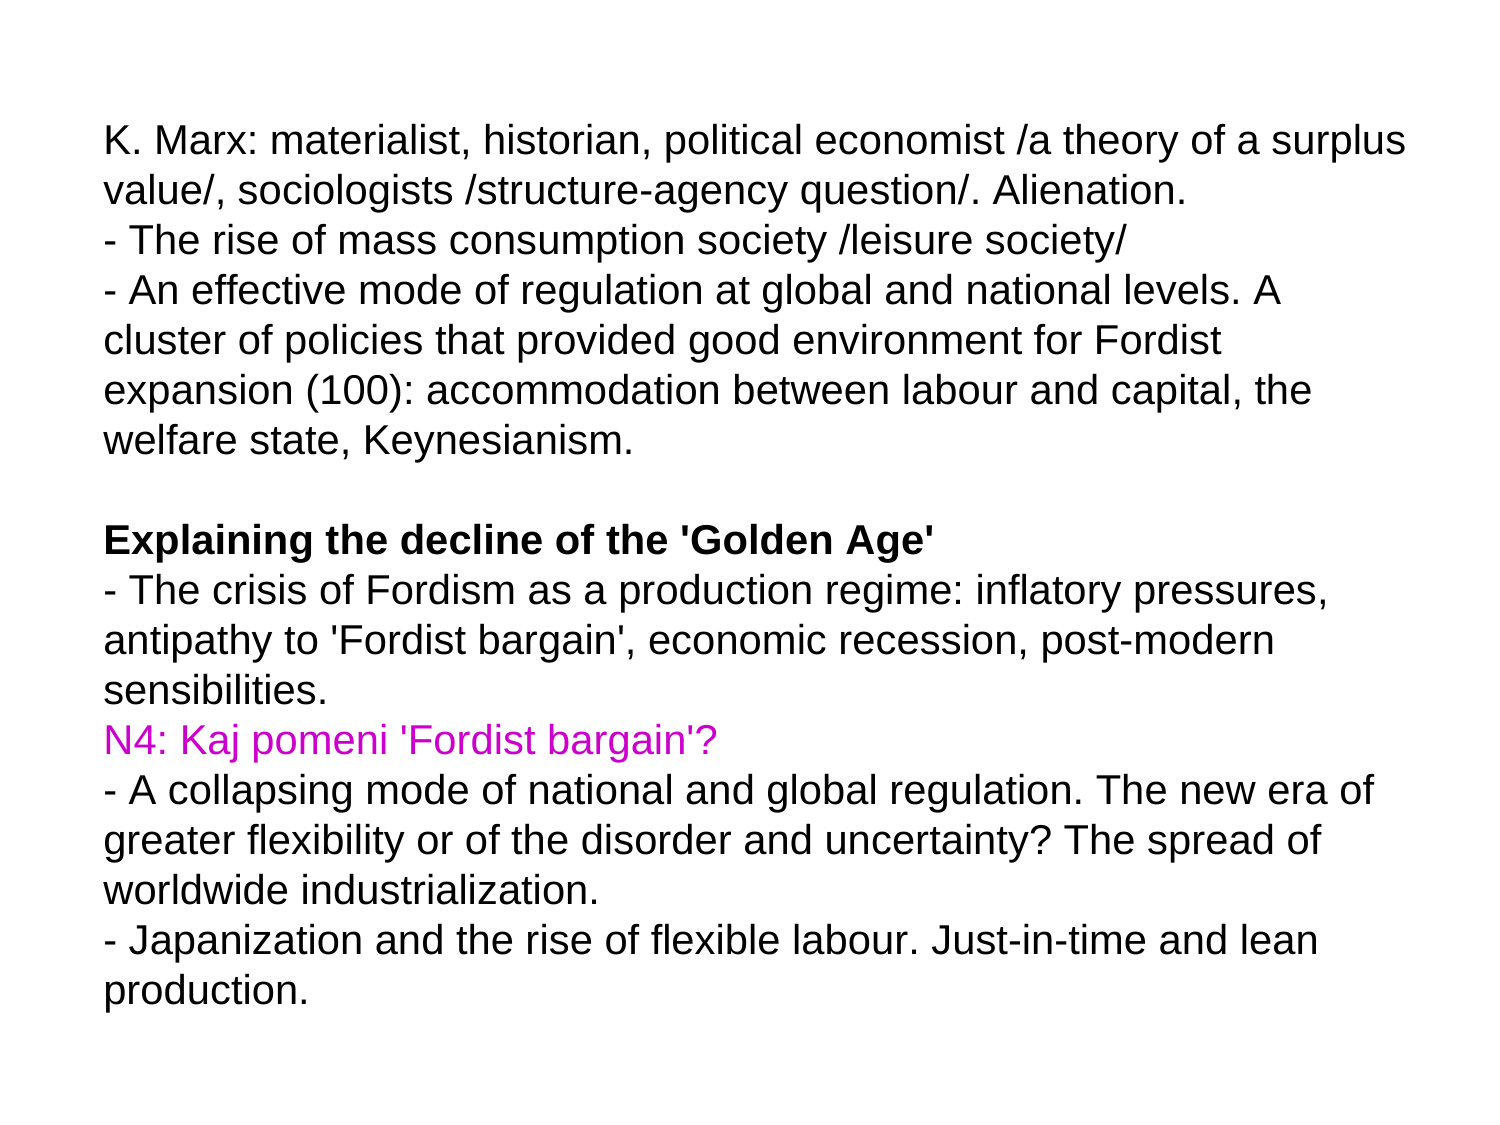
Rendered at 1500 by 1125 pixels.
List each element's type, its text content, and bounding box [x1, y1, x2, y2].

text_box K. Marx: materialist, historian, political economist /a theory of a surplus value/, sociologists /structure-agency question/. Alienation. - The rise of mass consumption society /leisure society/ - An effective mode of regulation at global and national levels. A cluster of policies that provided good environment for Fordist expansion (100): accommodation between labour and capital, the welfare state, Keynesianism. Explaining the decline of the 'Golden Age' - The crisis of Fordism as a production regime: inflatory pressures, antipathy to 'Fordist bargain', economic recession, post-modern sensibilities. N4: Kaj pomeni 'Fordist bargain'? - A collapsing mode of national and global regulation. The new era of greater flexibility or of the disorder and uncertainty? The spread of worldwide industrialization. - Japanization and the rise of flexible labour. Just-in-time and lean production. [88, 104, 1424, 1021]
